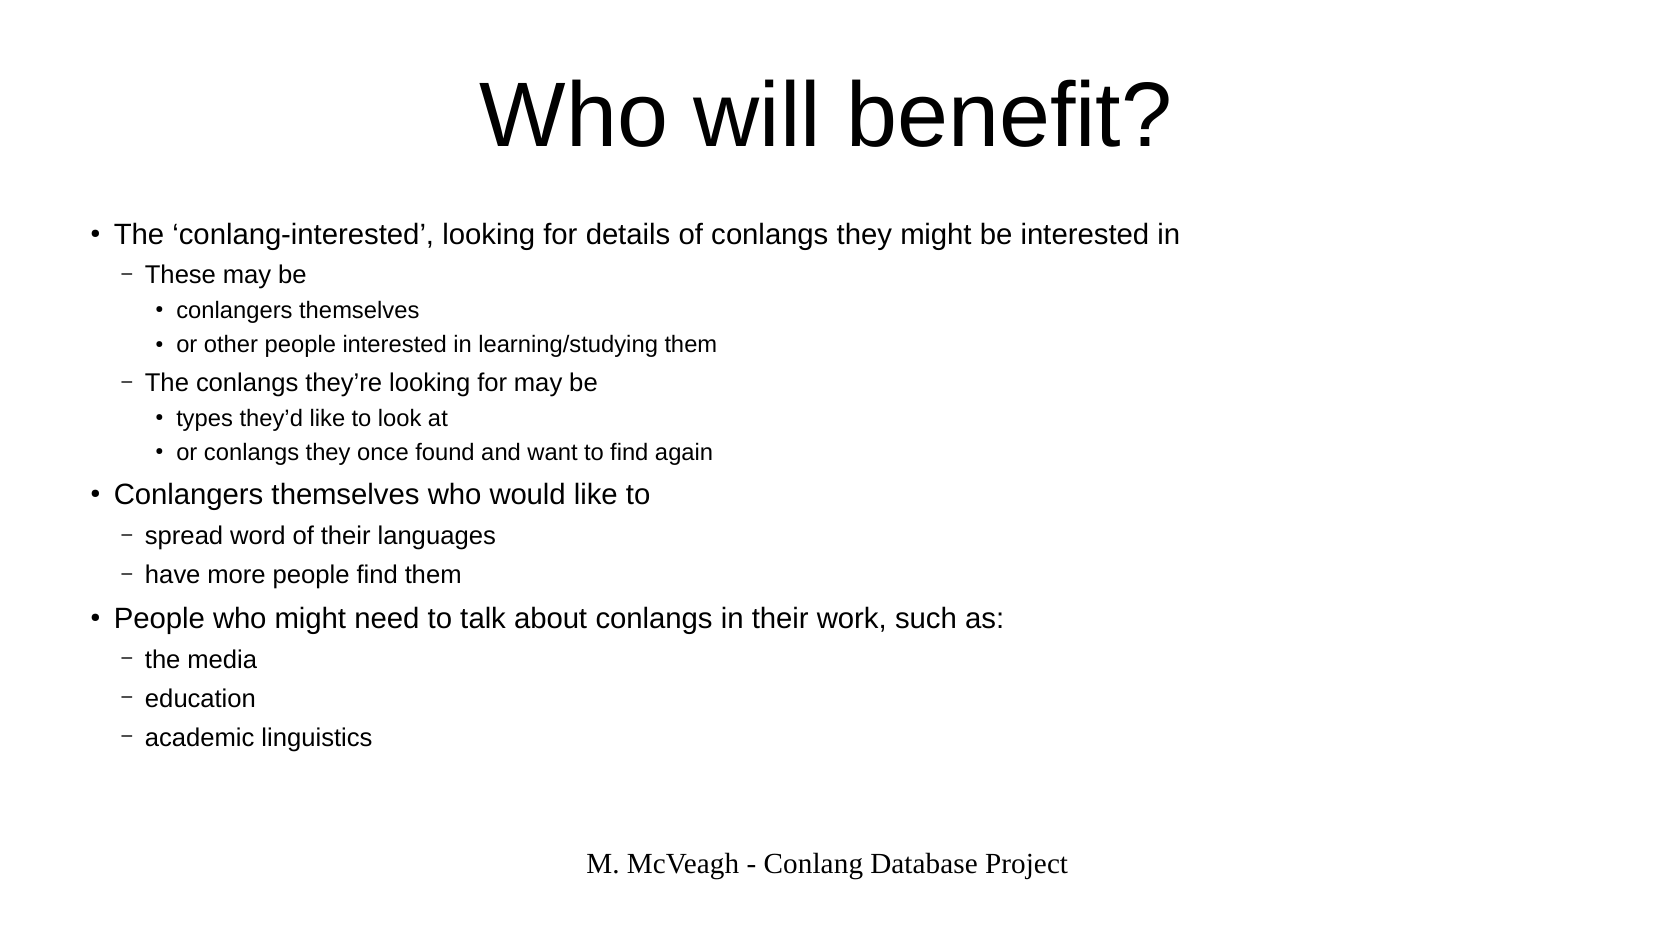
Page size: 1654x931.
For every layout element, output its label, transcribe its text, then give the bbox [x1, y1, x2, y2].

title Who will benefit? [82, 37, 1571, 193]
list The ‘conlang-interested’, looking for details of conlangs they might be interested in These may be conlangers themselves or other people interested in learning/studying them The conlangs they’re looking for may be types they’d like to look at or conlangs they once found and want to find again Conlangers themselves who would like to spread word of their languages have more people find them People who might need to talk about conlangs in their work, such as: the media education academic linguistics [82, 217, 1571, 758]
